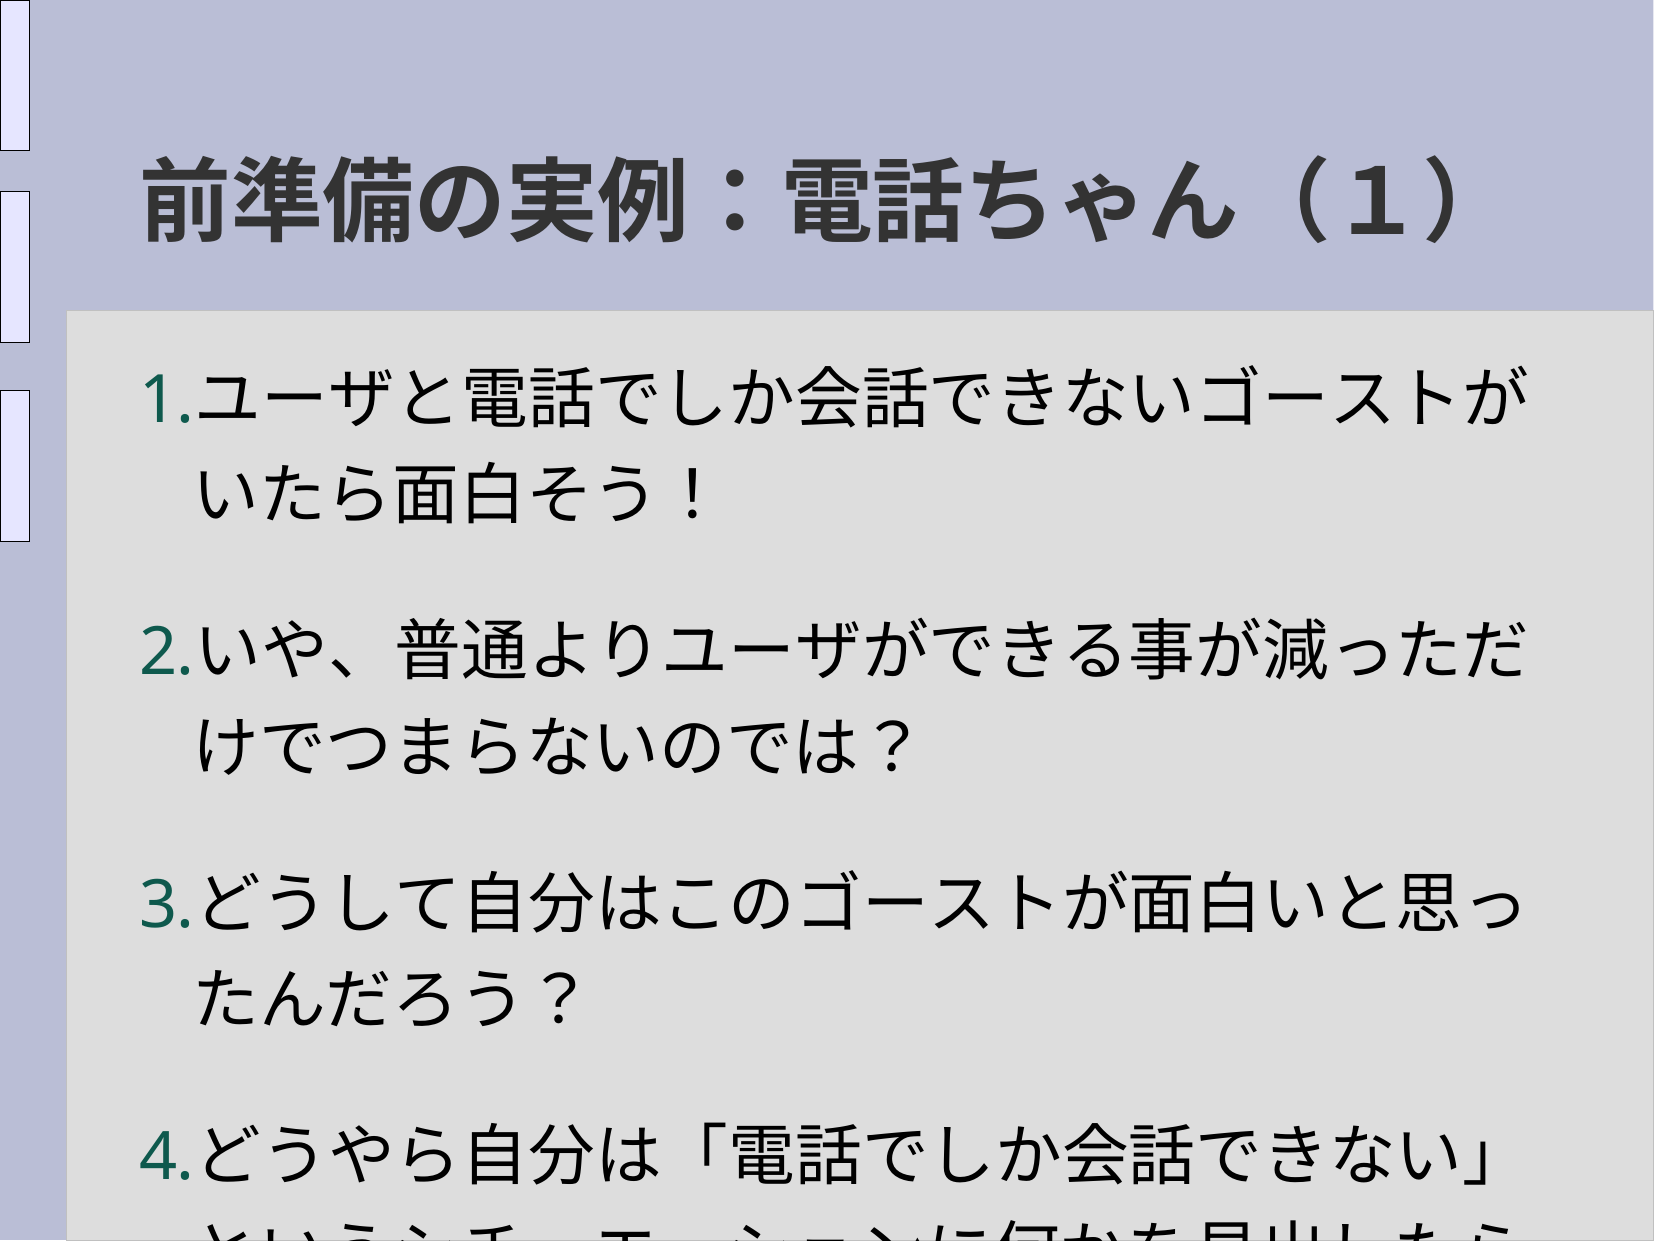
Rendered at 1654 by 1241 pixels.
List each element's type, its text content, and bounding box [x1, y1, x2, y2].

list ユーザと電話でしか会話できないゴーストがいたら面白そう！ いや、普通よりユーザができる事が減っただけでつまらないのでは？ どうして自分はこのゴーストが面白いと思ったんだろう？ どうやら自分は「電話でしか会話できない」というシチュエーションに何かを見出したらしい。 [121, 344, 1534, 1180]
title 前準備の実例：電話ちゃん（１） [121, 91, 1534, 299]
